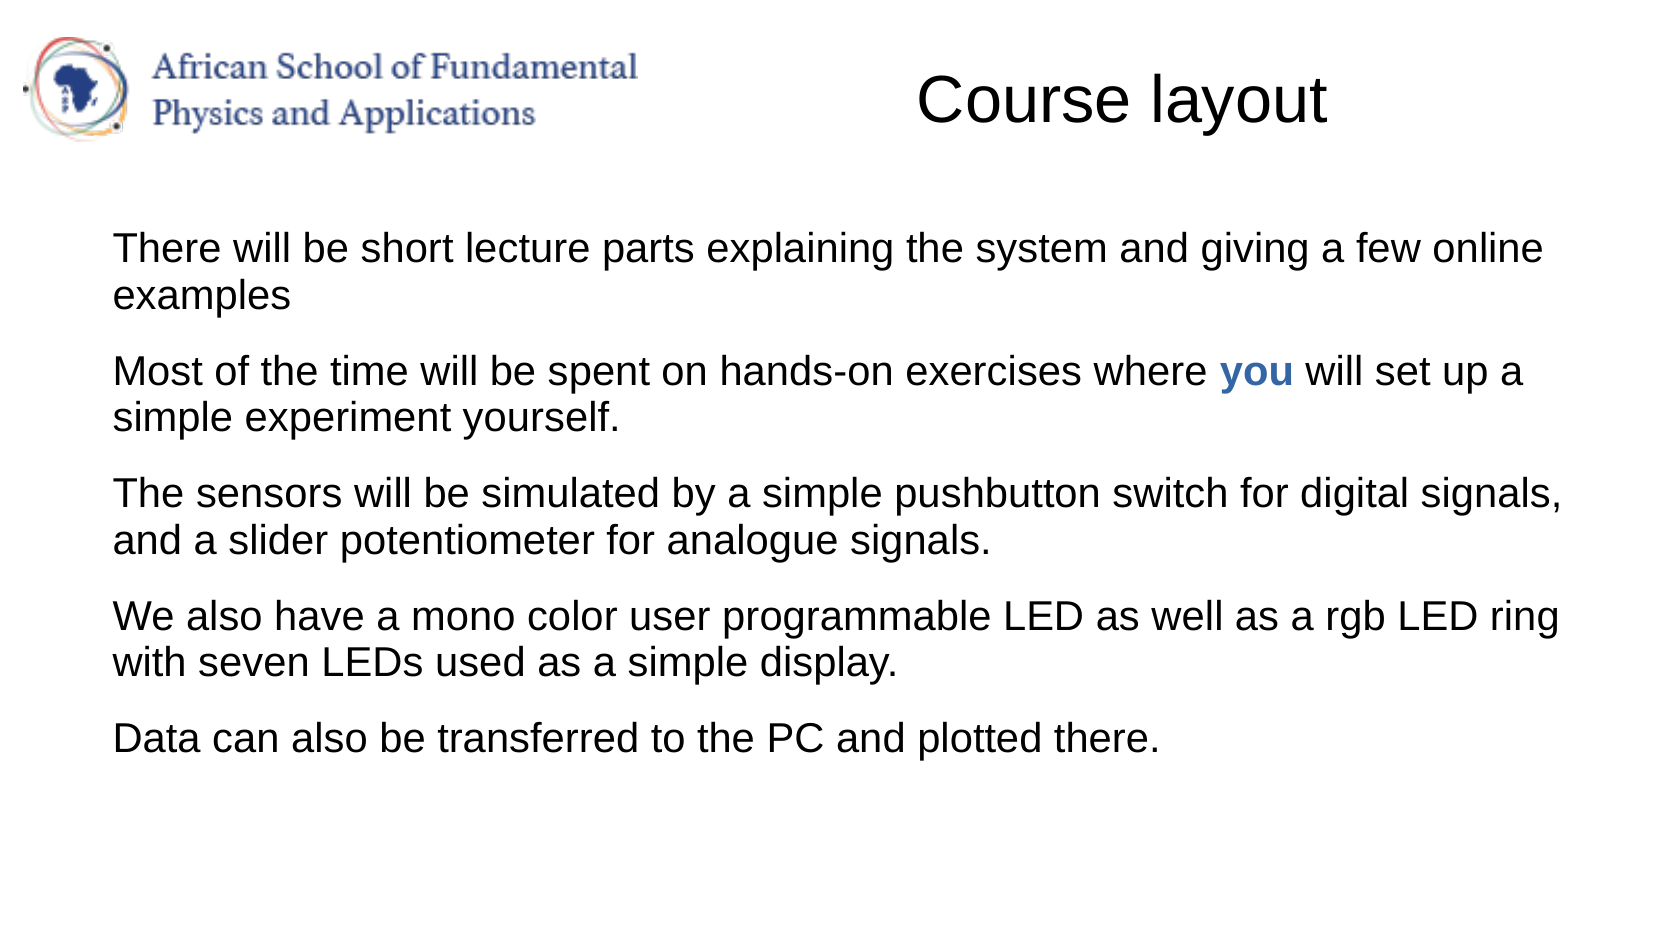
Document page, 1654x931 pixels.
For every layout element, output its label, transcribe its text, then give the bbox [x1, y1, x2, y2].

list There will be short lecture parts explaining the system and giving a few online examples Most of the time will be spent on hands-on exercises where you will set up a simple experiment yourself. The sensors will be simulated by a simple pushbutton switch for digital signals, and a slider potentiometer for analogue signals. We also have a mono color user programmable LED as well as a rgb LED ring with seven LEDs used as a simple display. Data can also be transferred to the PC and plotted there. [112, 225, 1601, 765]
title Course layout [635, 21, 1610, 177]
picture [23, 37, 635, 142]
